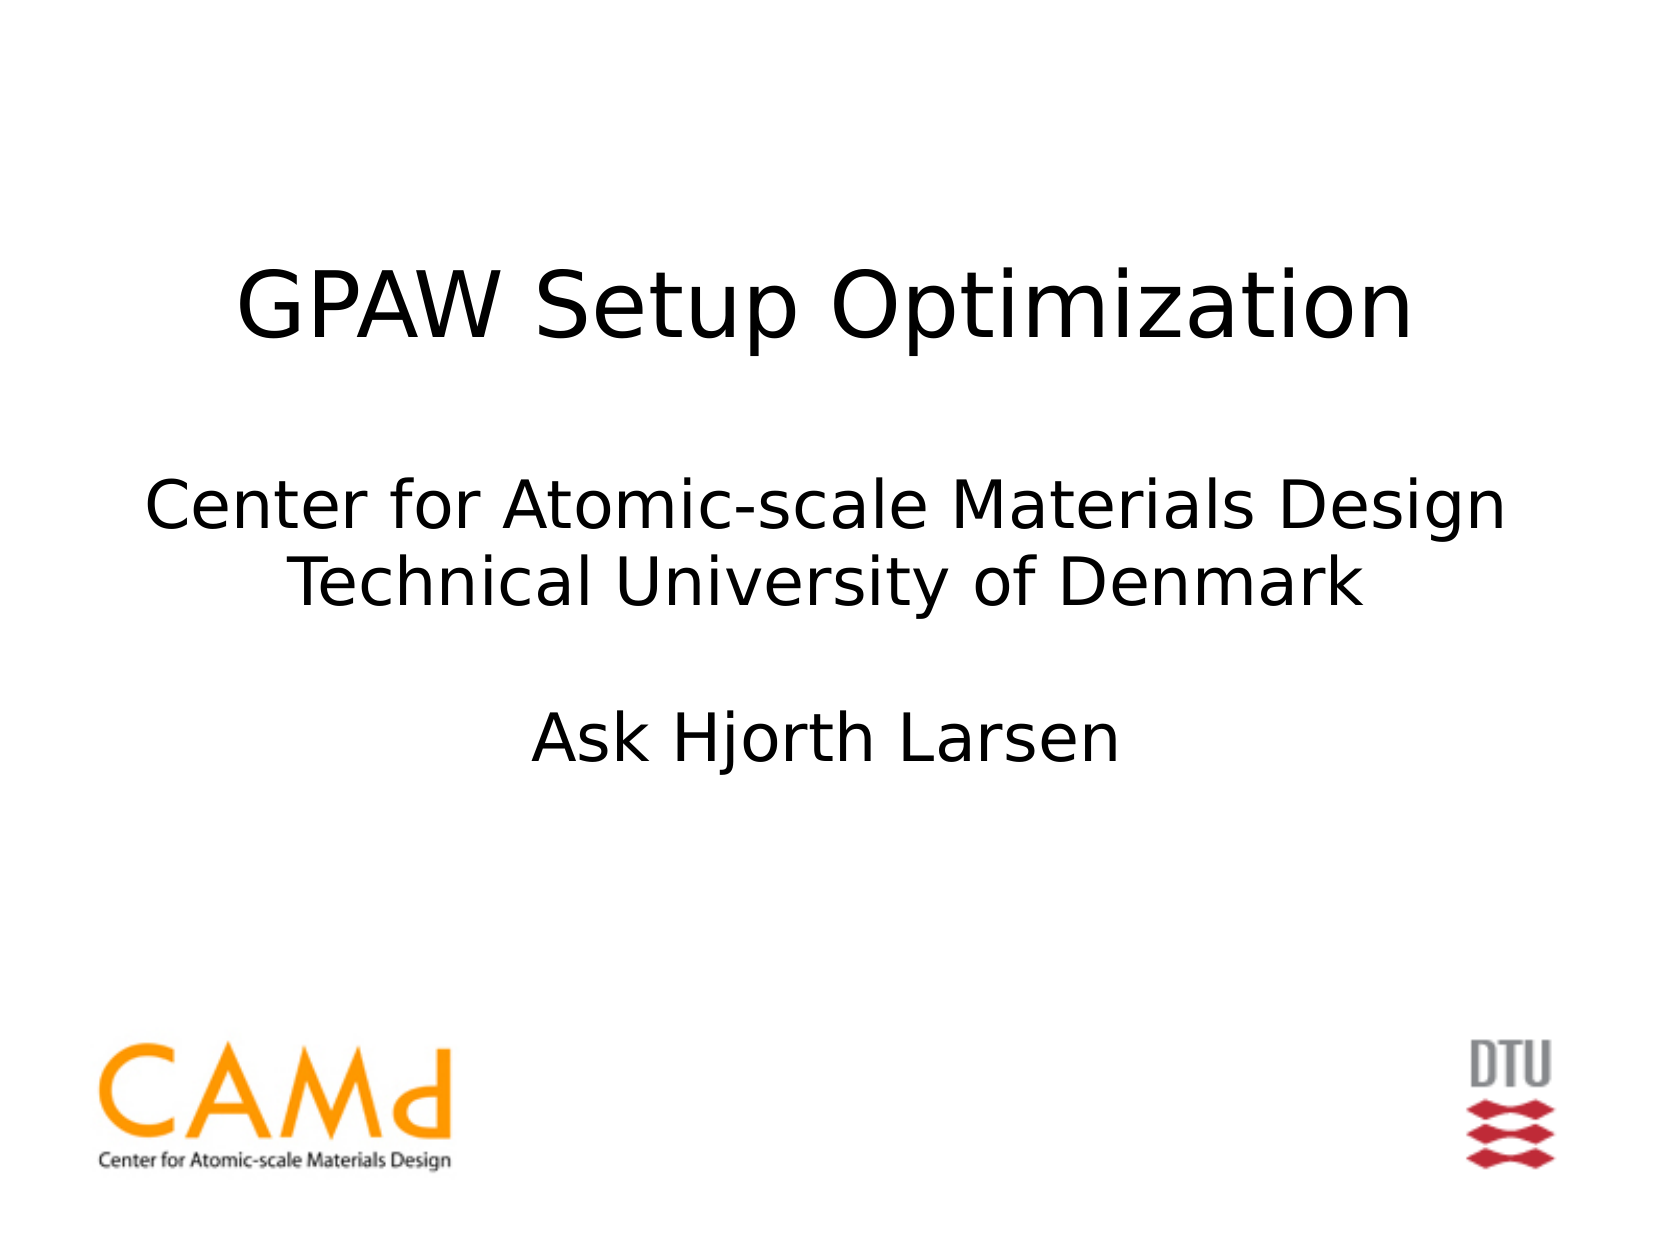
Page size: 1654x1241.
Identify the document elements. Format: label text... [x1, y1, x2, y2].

picture [1432, 989, 1613, 1201]
subtitle Center for Atomic-scale Materials Design Technical University of Denmark Ask Hjorth Larsen [82, 297, 1571, 1102]
title GPAW Setup Optimization [82, 49, 1571, 297]
picture [75, 1012, 482, 1209]
